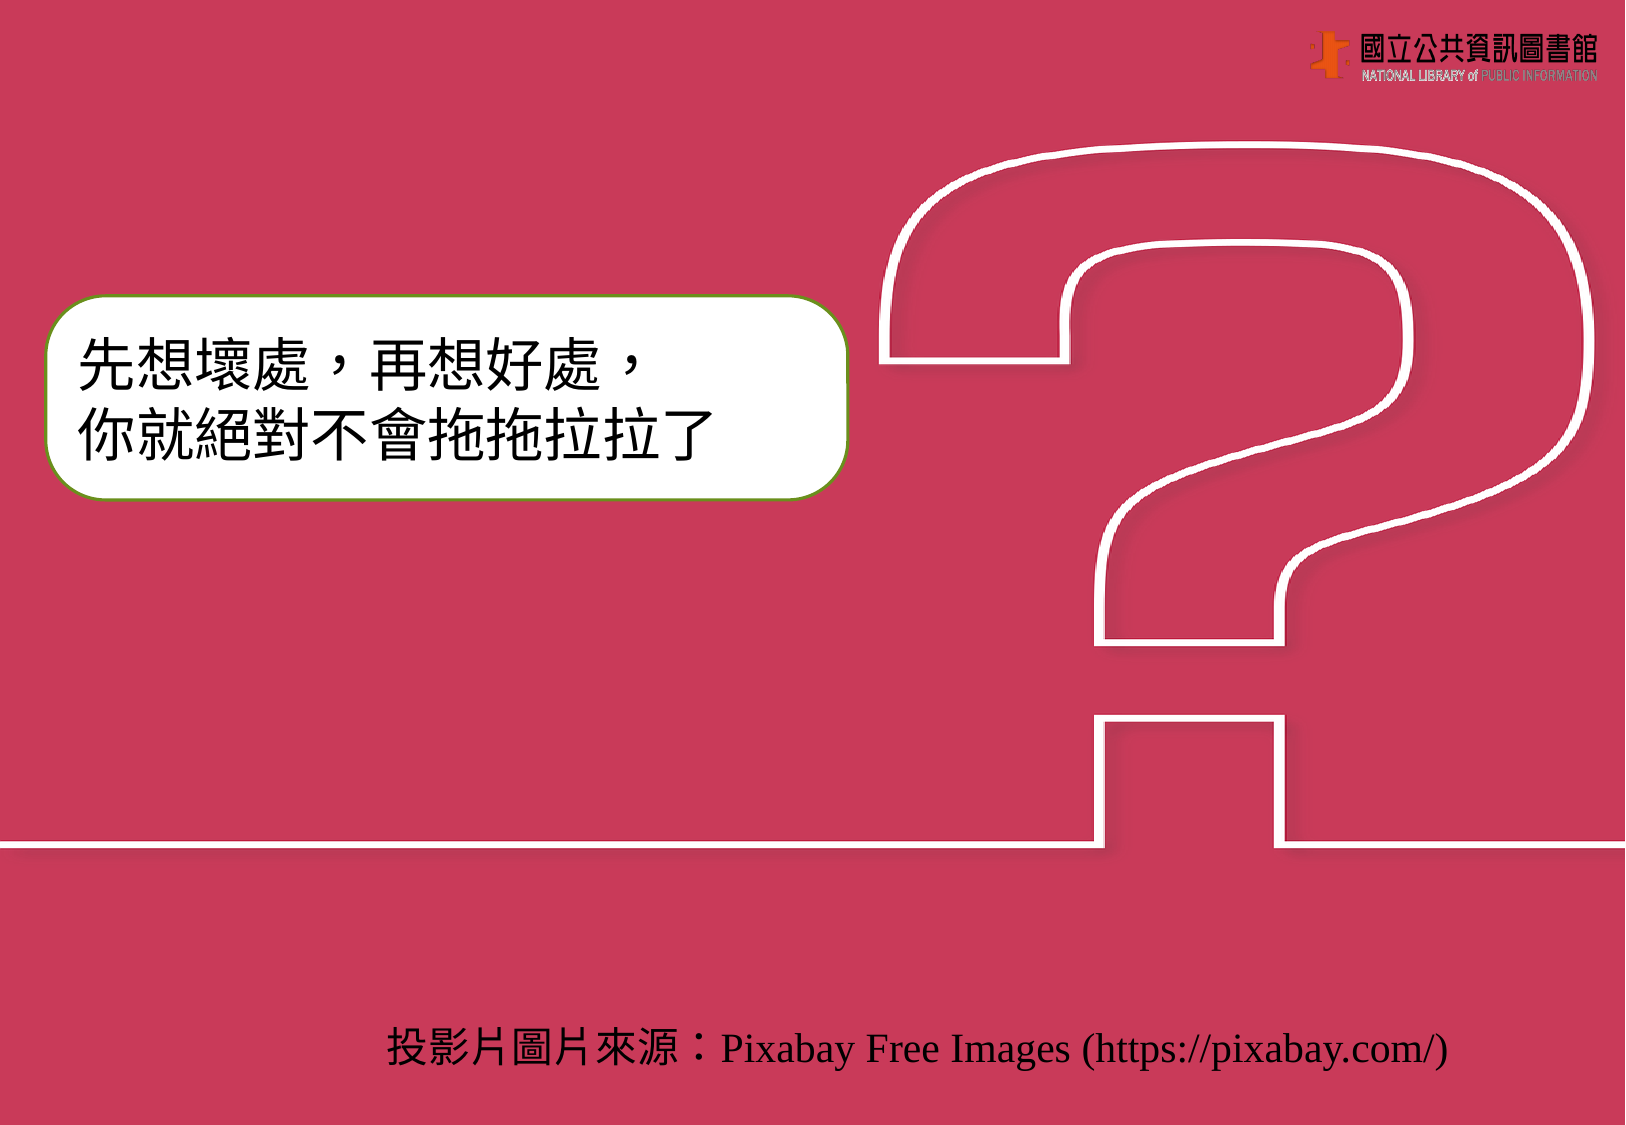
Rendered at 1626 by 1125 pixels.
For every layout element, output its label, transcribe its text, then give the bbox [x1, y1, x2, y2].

picture [0, 0, 1625, 1125]
text_box 先想壞處，再想好處， 你就絕對不會拖拖拉拉了！ [45, 295, 848, 500]
text_box 投影片圖片來源：Pixabay Free Images (https://pixabay.com/) [371, 1013, 1577, 1124]
